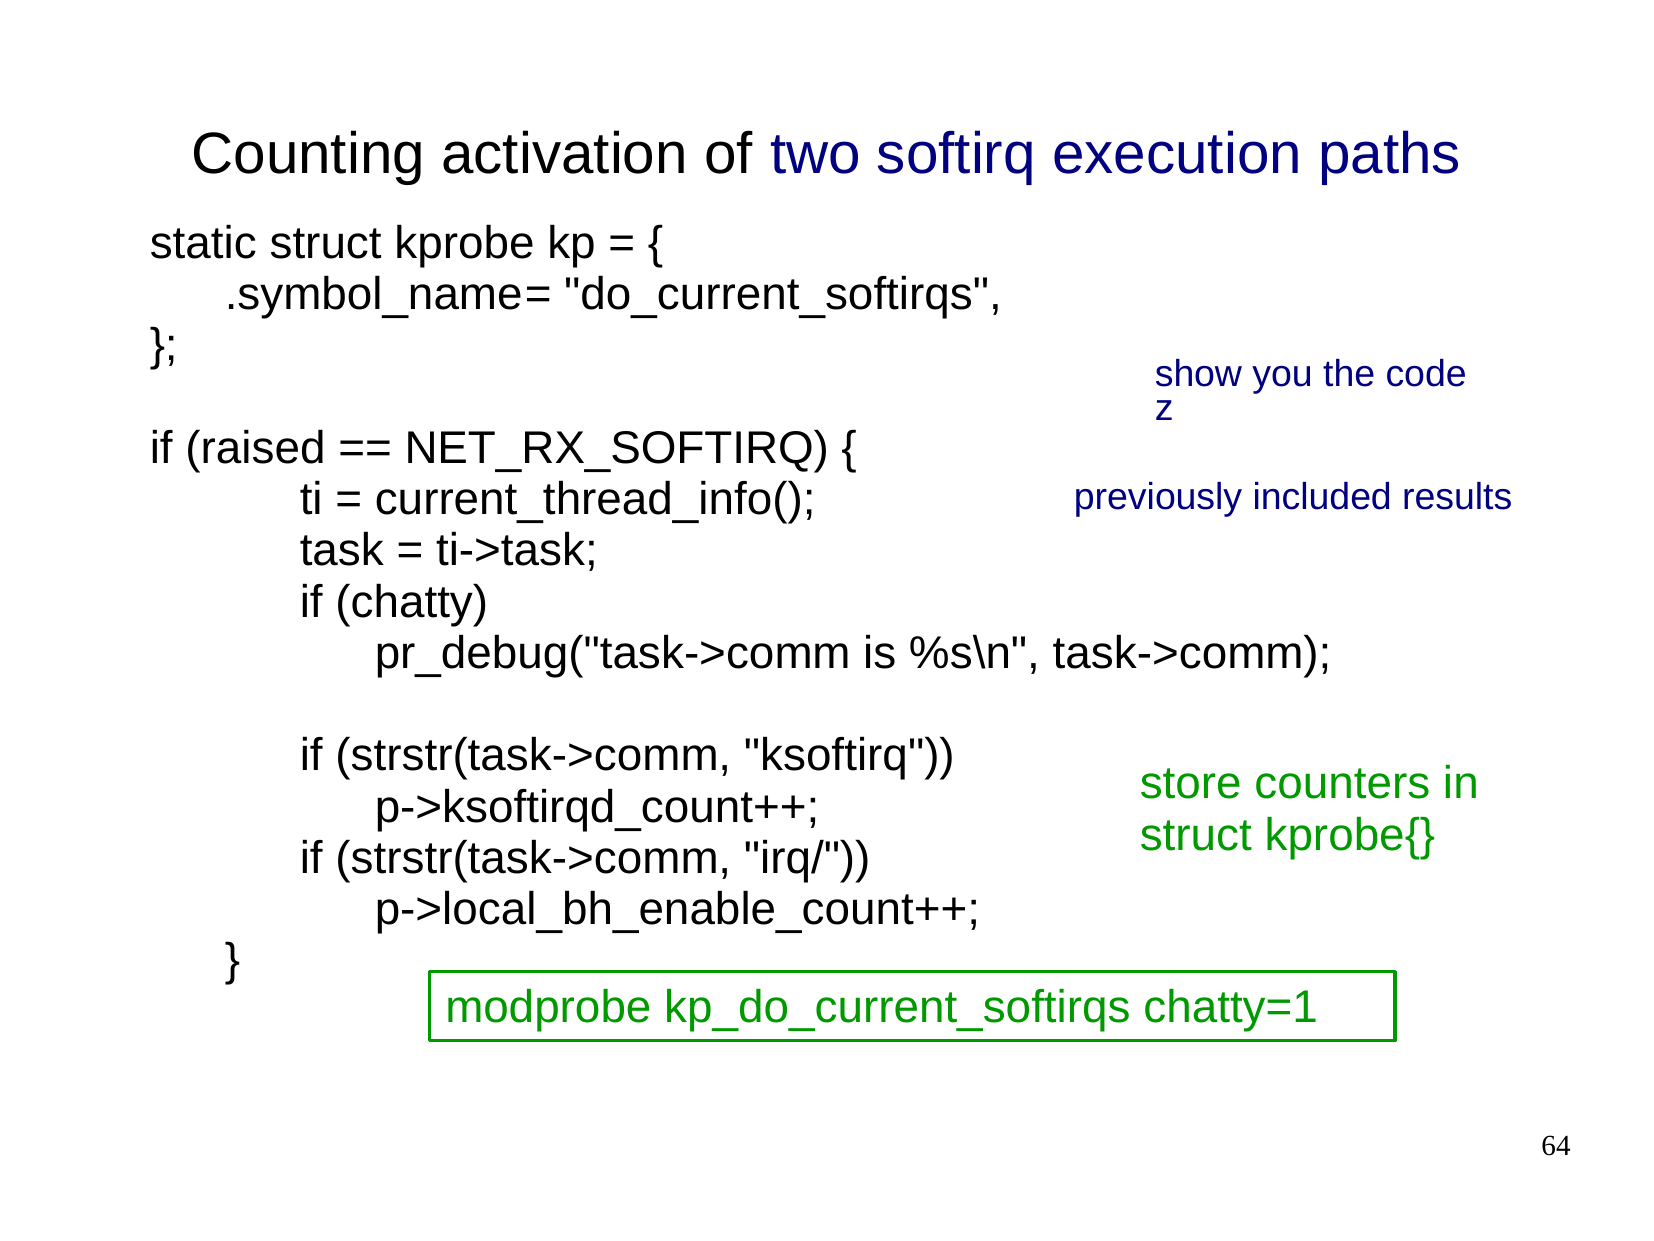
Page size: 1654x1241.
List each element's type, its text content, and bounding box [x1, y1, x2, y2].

text_box modprobe kp_do_current_softirqs chatty=1 [429, 971, 1396, 1041]
title Counting activation of two softirq execution paths [82, 49, 1571, 257]
text_box previously included results [1059, 468, 1546, 526]
text_box static struct kprobe kp = { .symbol_name = "do_current_softirqs", }; if (raised == NET_RX_SOFTIRQ) { ti = current_thread_info(); task = ti->task; if (chatty) pr_debug("task->comm is %s\n", task->comm); if (strstr(task->comm, "ksoftirq")) p->ksoftirqd_count++; if (strstr(task->comm, "irq/")) p->local_bh_enable_count++; } [135, 209, 1501, 1036]
text_box store counters in struct kprobe{} [1125, 750, 1501, 868]
